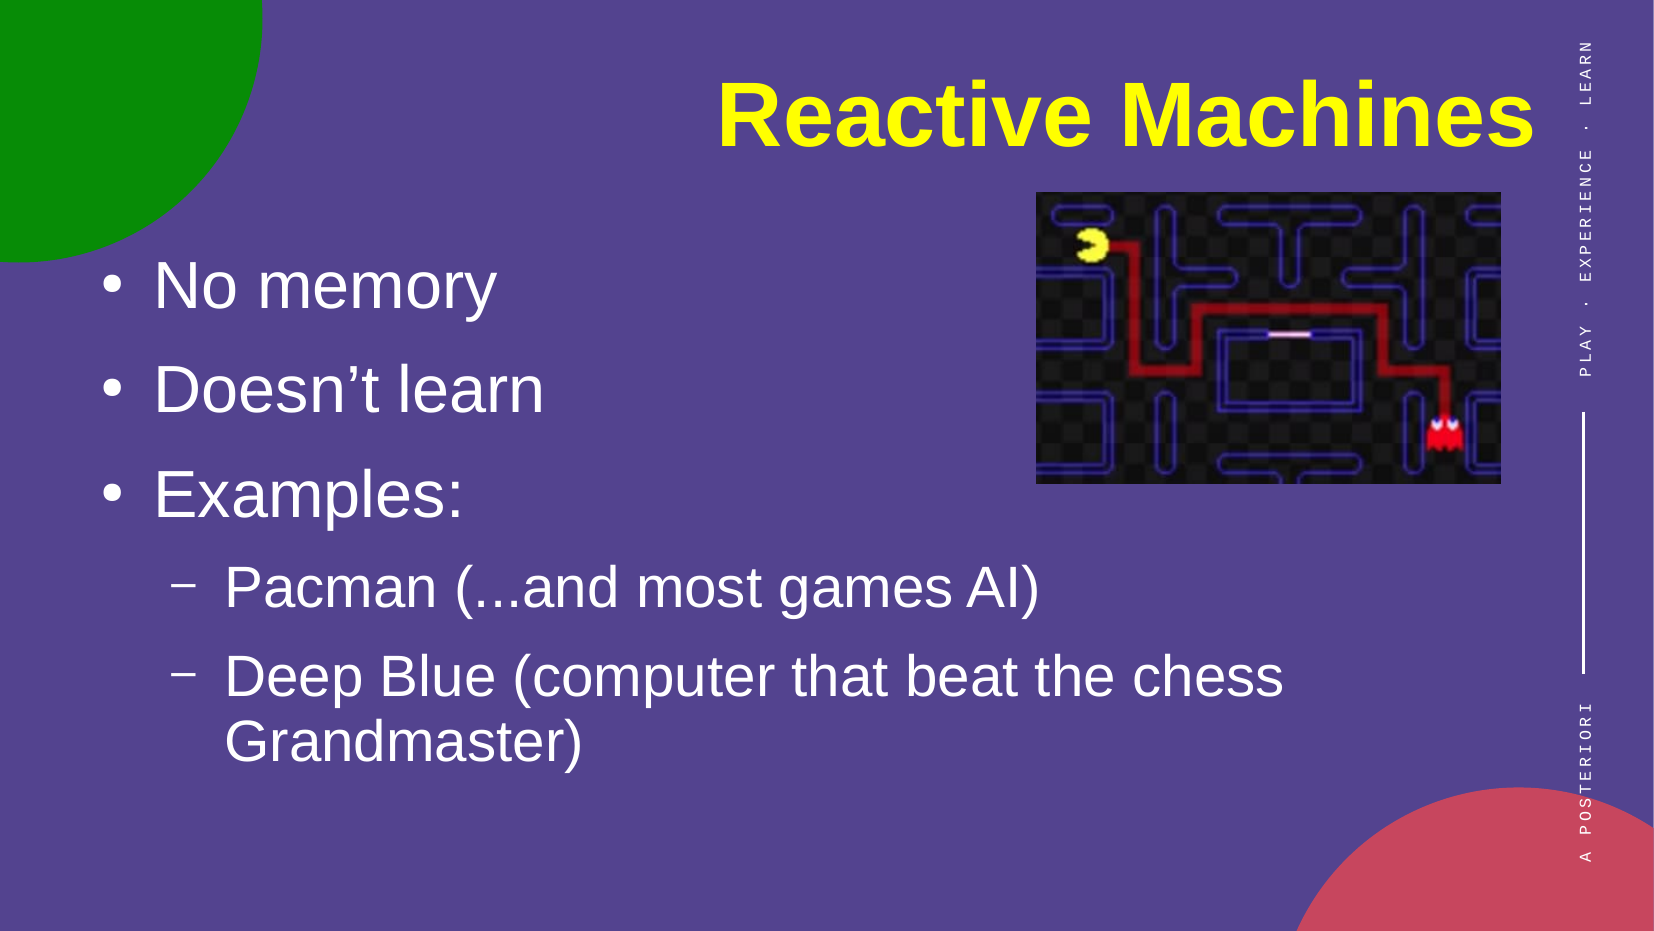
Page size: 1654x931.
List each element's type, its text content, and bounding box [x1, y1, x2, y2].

list No memory Doesn’t learn Examples: Pacman (...and most games AI) Deep Blue (computer that beat the chess Grandmaster) [82, 248, 1571, 788]
title Reactive Machines [262, 37, 1538, 193]
picture [1036, 192, 1501, 484]
